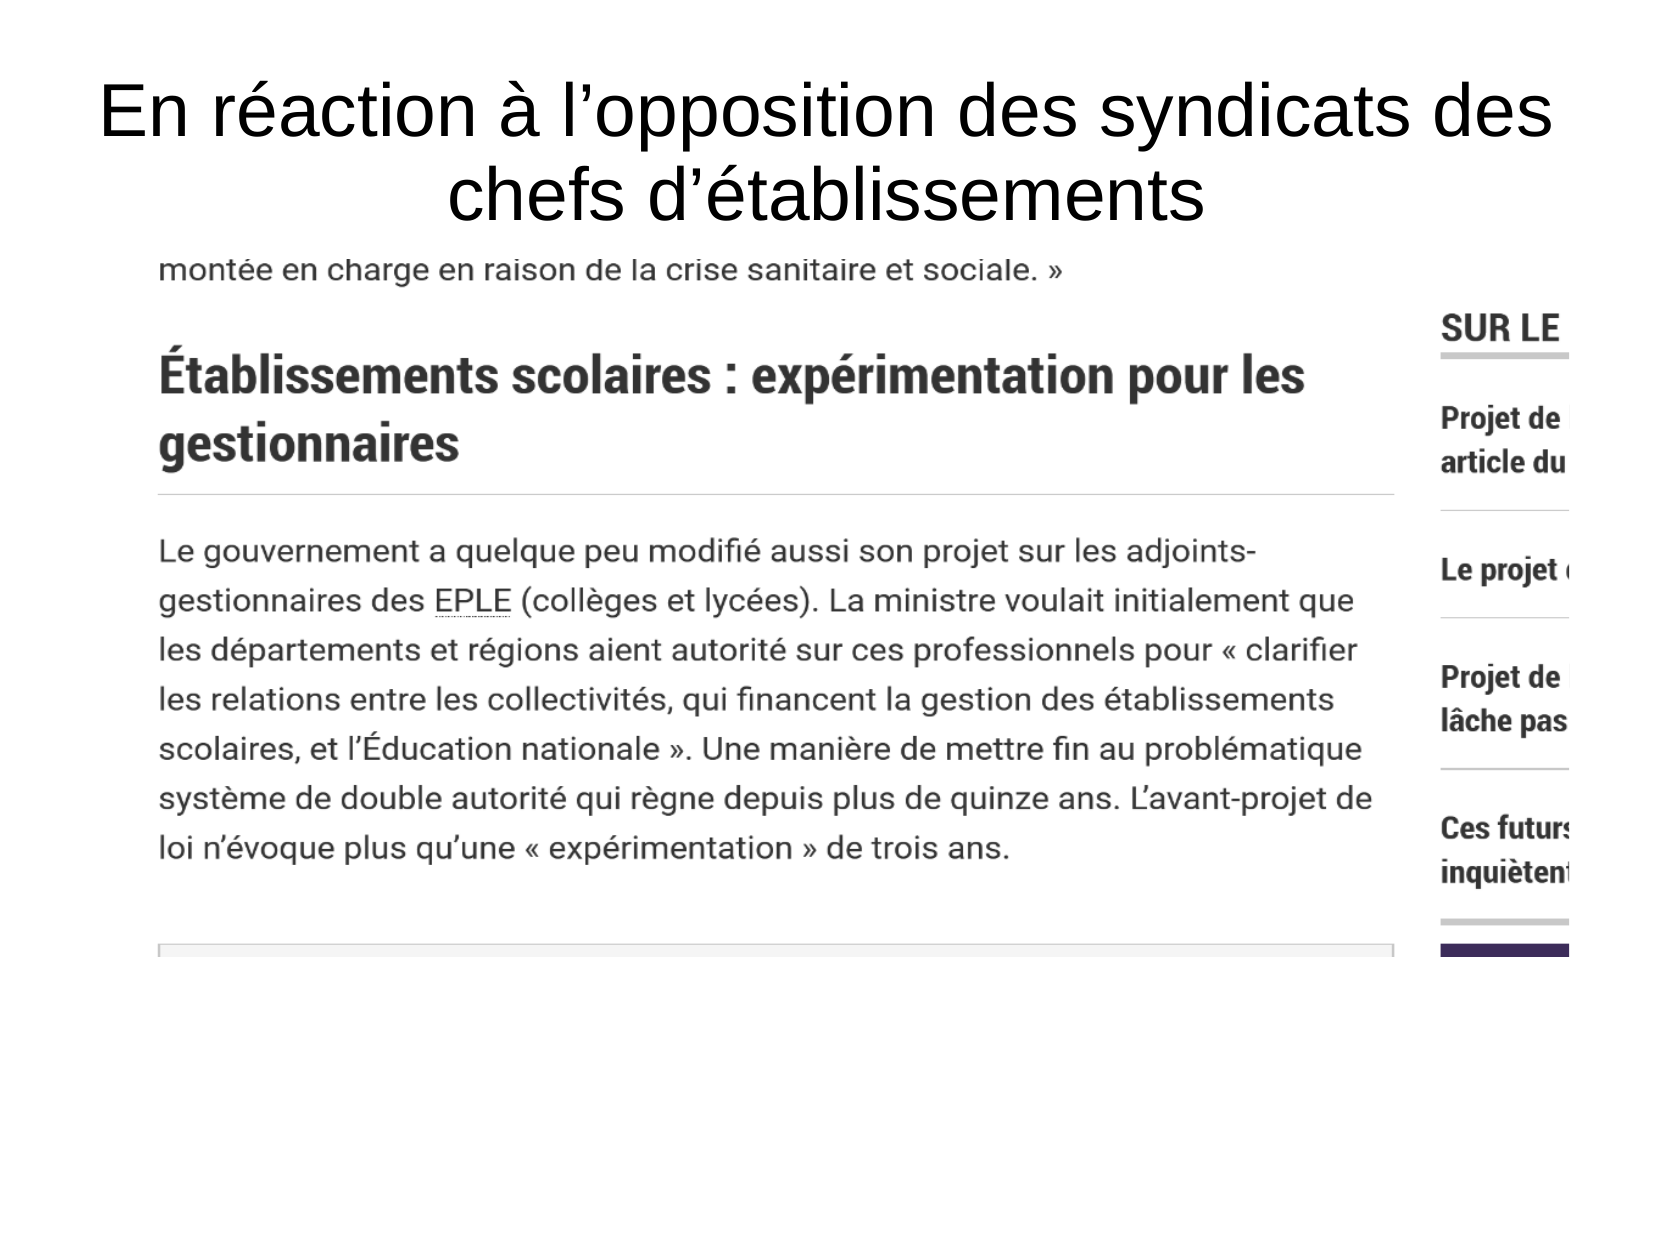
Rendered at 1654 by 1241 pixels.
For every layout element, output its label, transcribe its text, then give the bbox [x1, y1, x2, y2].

title En réaction à l’opposition des syndicats des chefs d’établissements [82, 49, 1571, 257]
picture [59, 259, 1570, 957]
